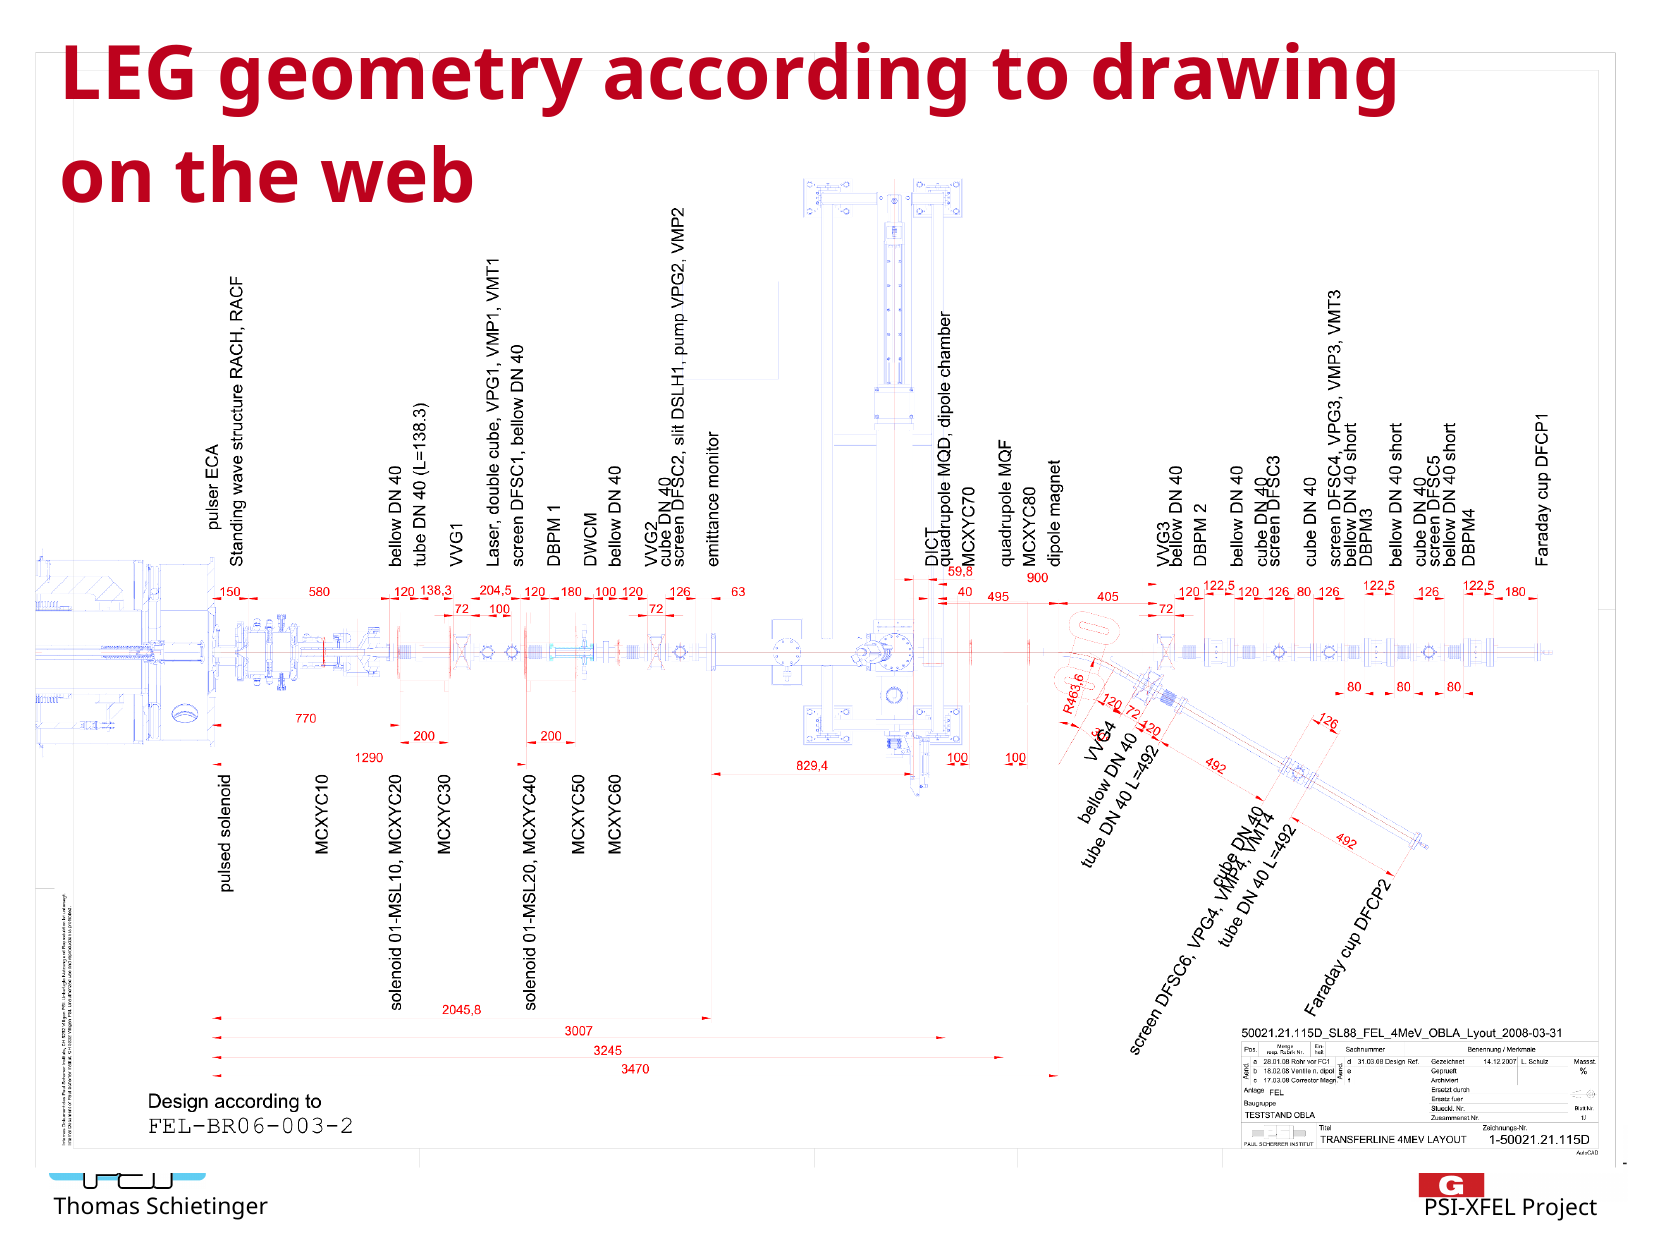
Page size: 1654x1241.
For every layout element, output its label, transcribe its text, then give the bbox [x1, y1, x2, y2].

title LEG geometry according to drawing on the web [59, 34, 1449, 210]
picture [27, 46, 1628, 1202]
